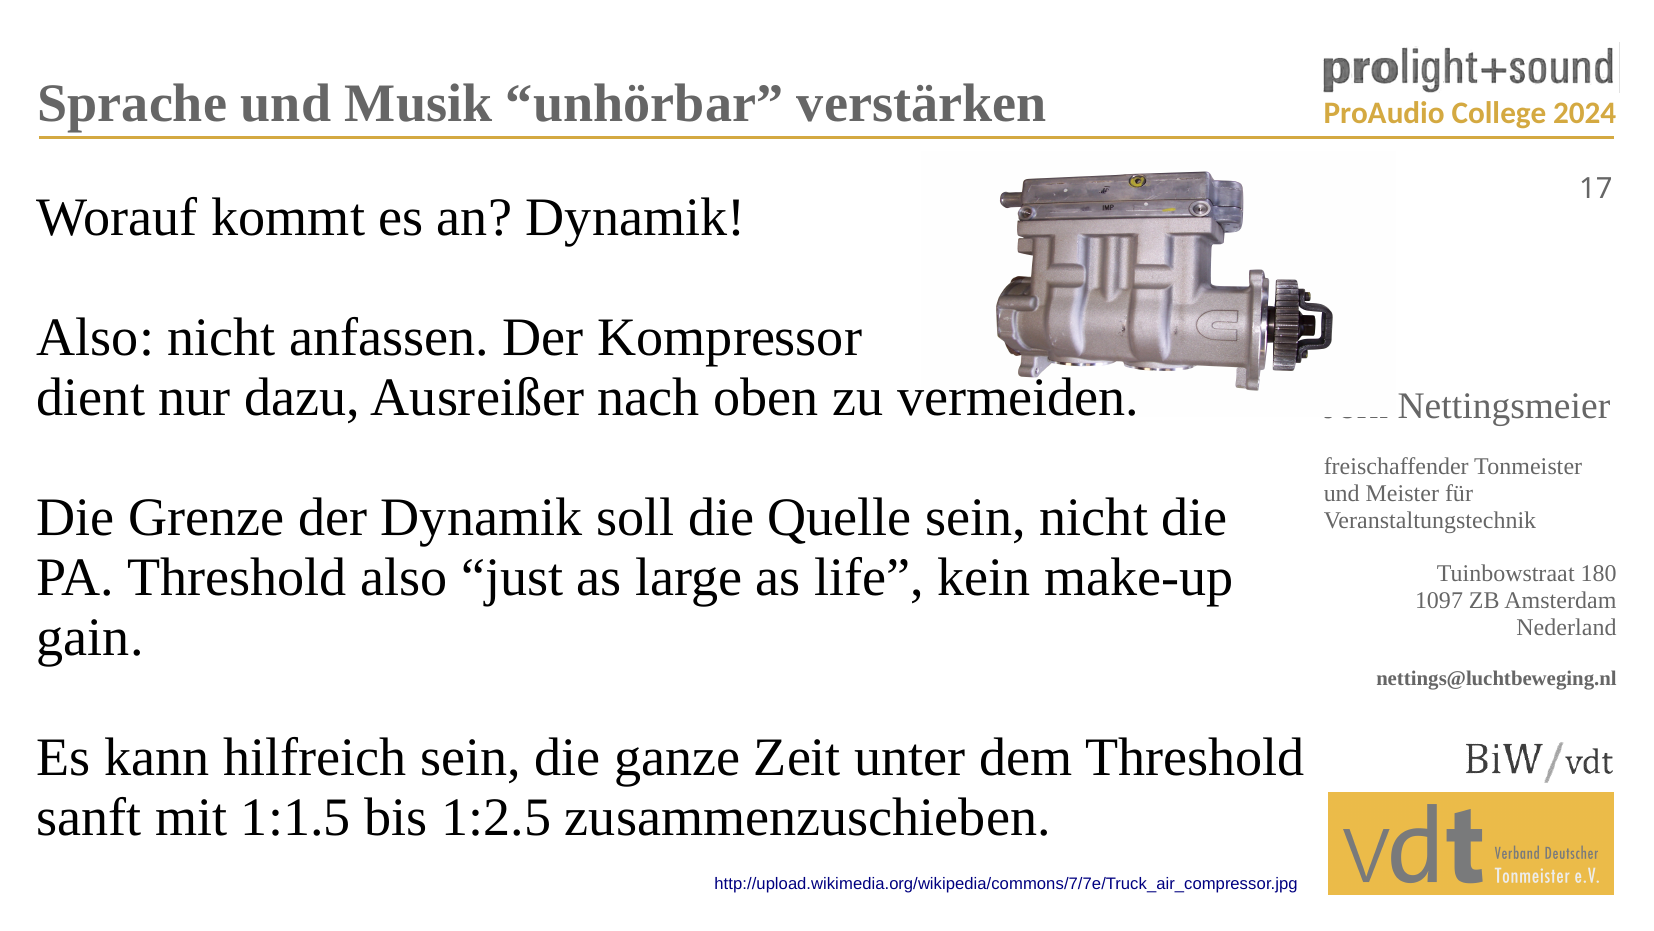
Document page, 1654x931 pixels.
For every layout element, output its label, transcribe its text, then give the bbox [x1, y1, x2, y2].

list Worauf kommt es an? Dynamik! Also: nicht anfassen. Der Kompressor dient nur dazu, Ausreißer nach oben zu vermeiden. Die Grenze der Dynamik soll die Quelle sein, nicht die PA. Threshold also “just as large as life”, kein make-up gain. Es kann hilfreich sein, die ganze Zeit unter dem Threshold sanft mit 1:1.5 bis 1:2.5 zusammenzuschieben. [36, 187, 1312, 913]
picture [1318, 42, 1620, 93]
picture [921, 151, 1396, 417]
title Sprache und Musik “unhörbar” verstärken [37, 43, 1275, 164]
